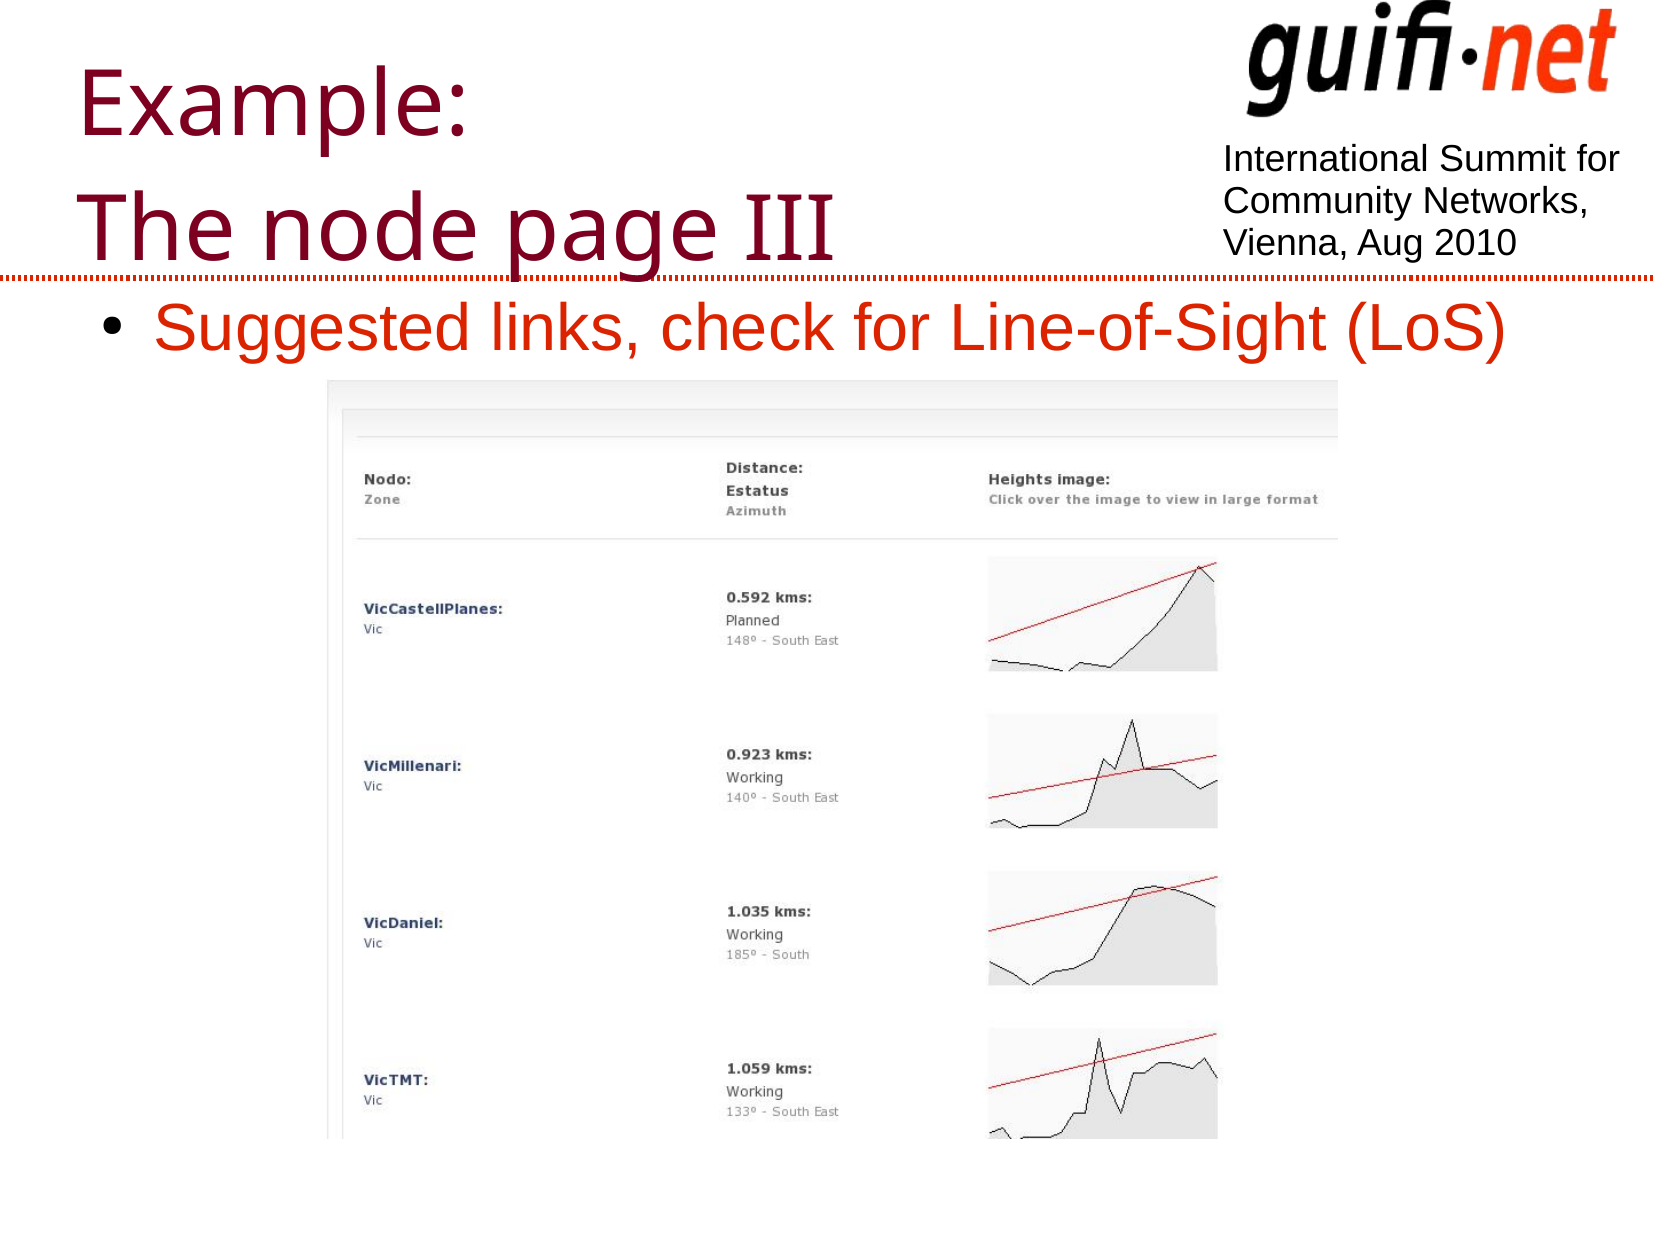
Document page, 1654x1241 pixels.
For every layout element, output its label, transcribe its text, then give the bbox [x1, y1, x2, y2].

list Suggested links, check for Line-of-Sight (LoS) [82, 290, 1571, 1109]
picture [325, 379, 1338, 1139]
title Example: The node page III [76, 55, 1093, 270]
picture [1240, 0, 1625, 119]
